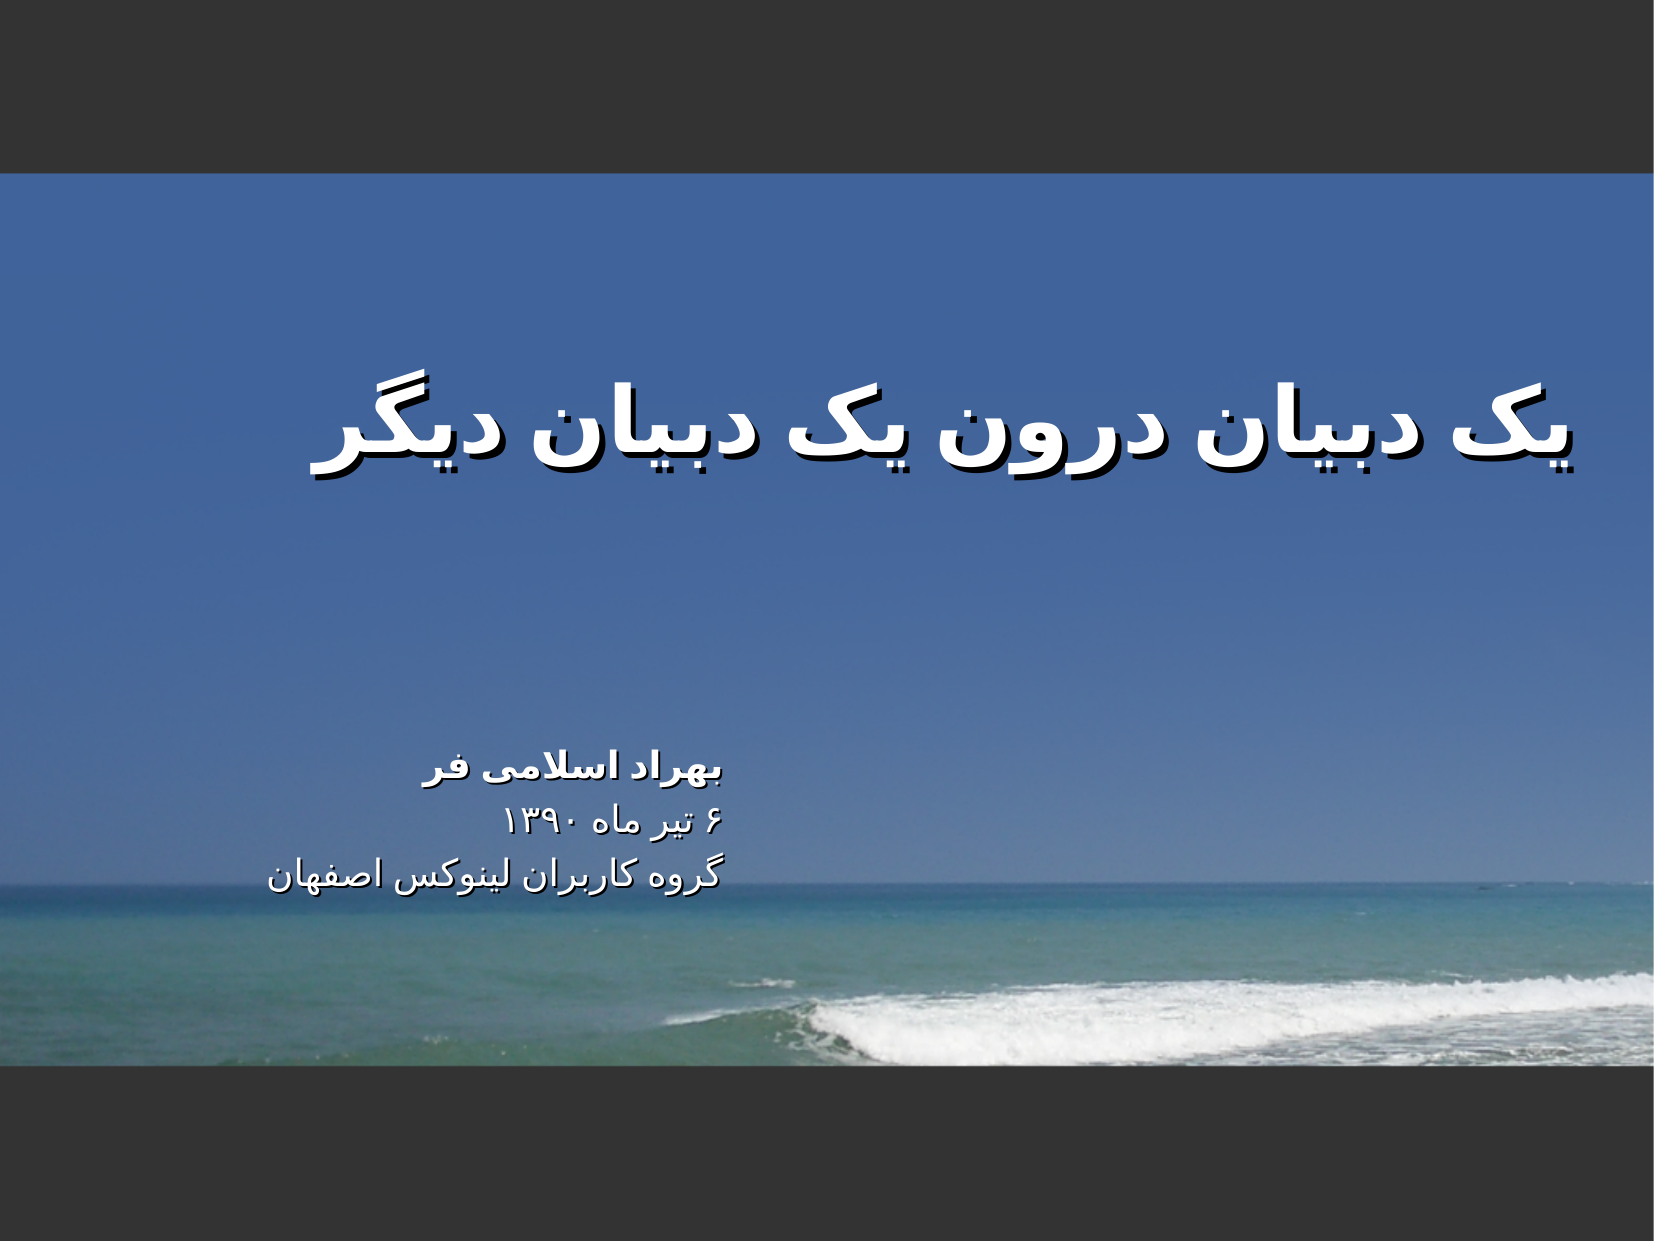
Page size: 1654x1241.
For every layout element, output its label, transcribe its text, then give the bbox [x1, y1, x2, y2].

title یک دبیان درون یک دبیان دیگر [206, 324, 1577, 502]
picture [0, 0, 1654, 1241]
